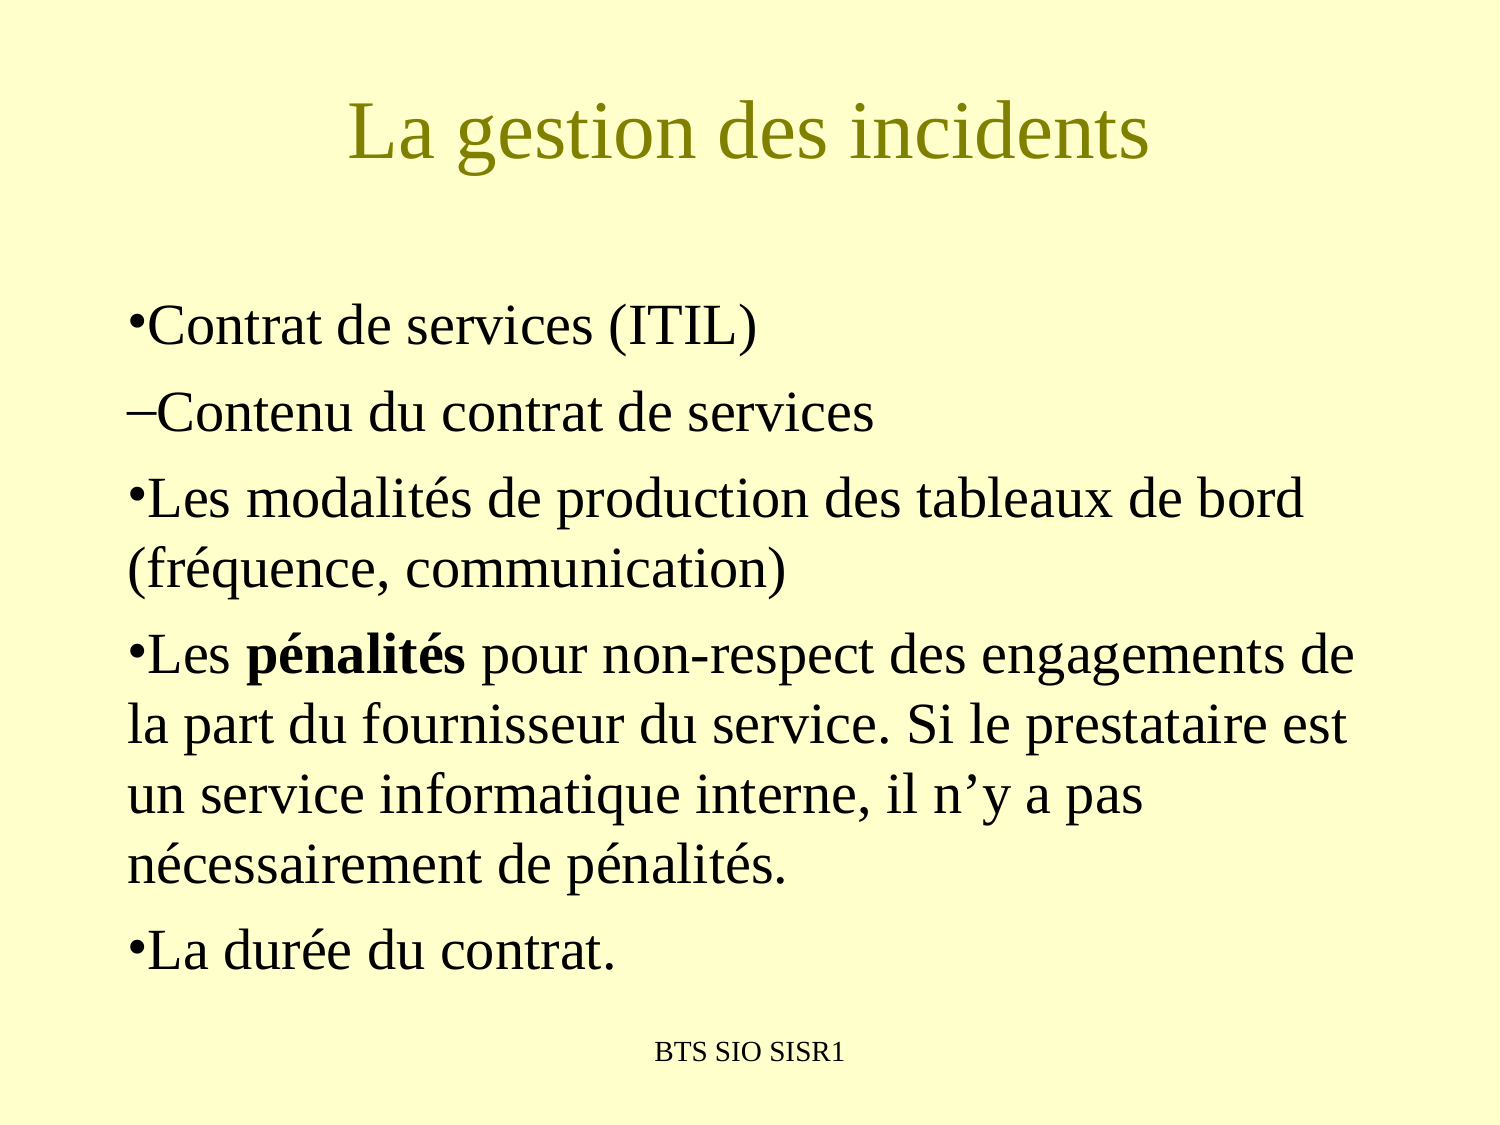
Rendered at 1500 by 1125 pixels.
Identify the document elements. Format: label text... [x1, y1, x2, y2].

list Contrat de services (ITIL) Contenu du contrat de services Les modalités de production des tableaux de bord (fréquence, communication) Les pénalités pour non-respect des engagements de la part du fournisseur du service. Si le prestataire est un service informatique interne, il n’y a pas nécessairement de pénalités. La durée du contrat. [112, 278, 1388, 1002]
text_box BTS SIO SISR1 [512, 1025, 988, 1101]
